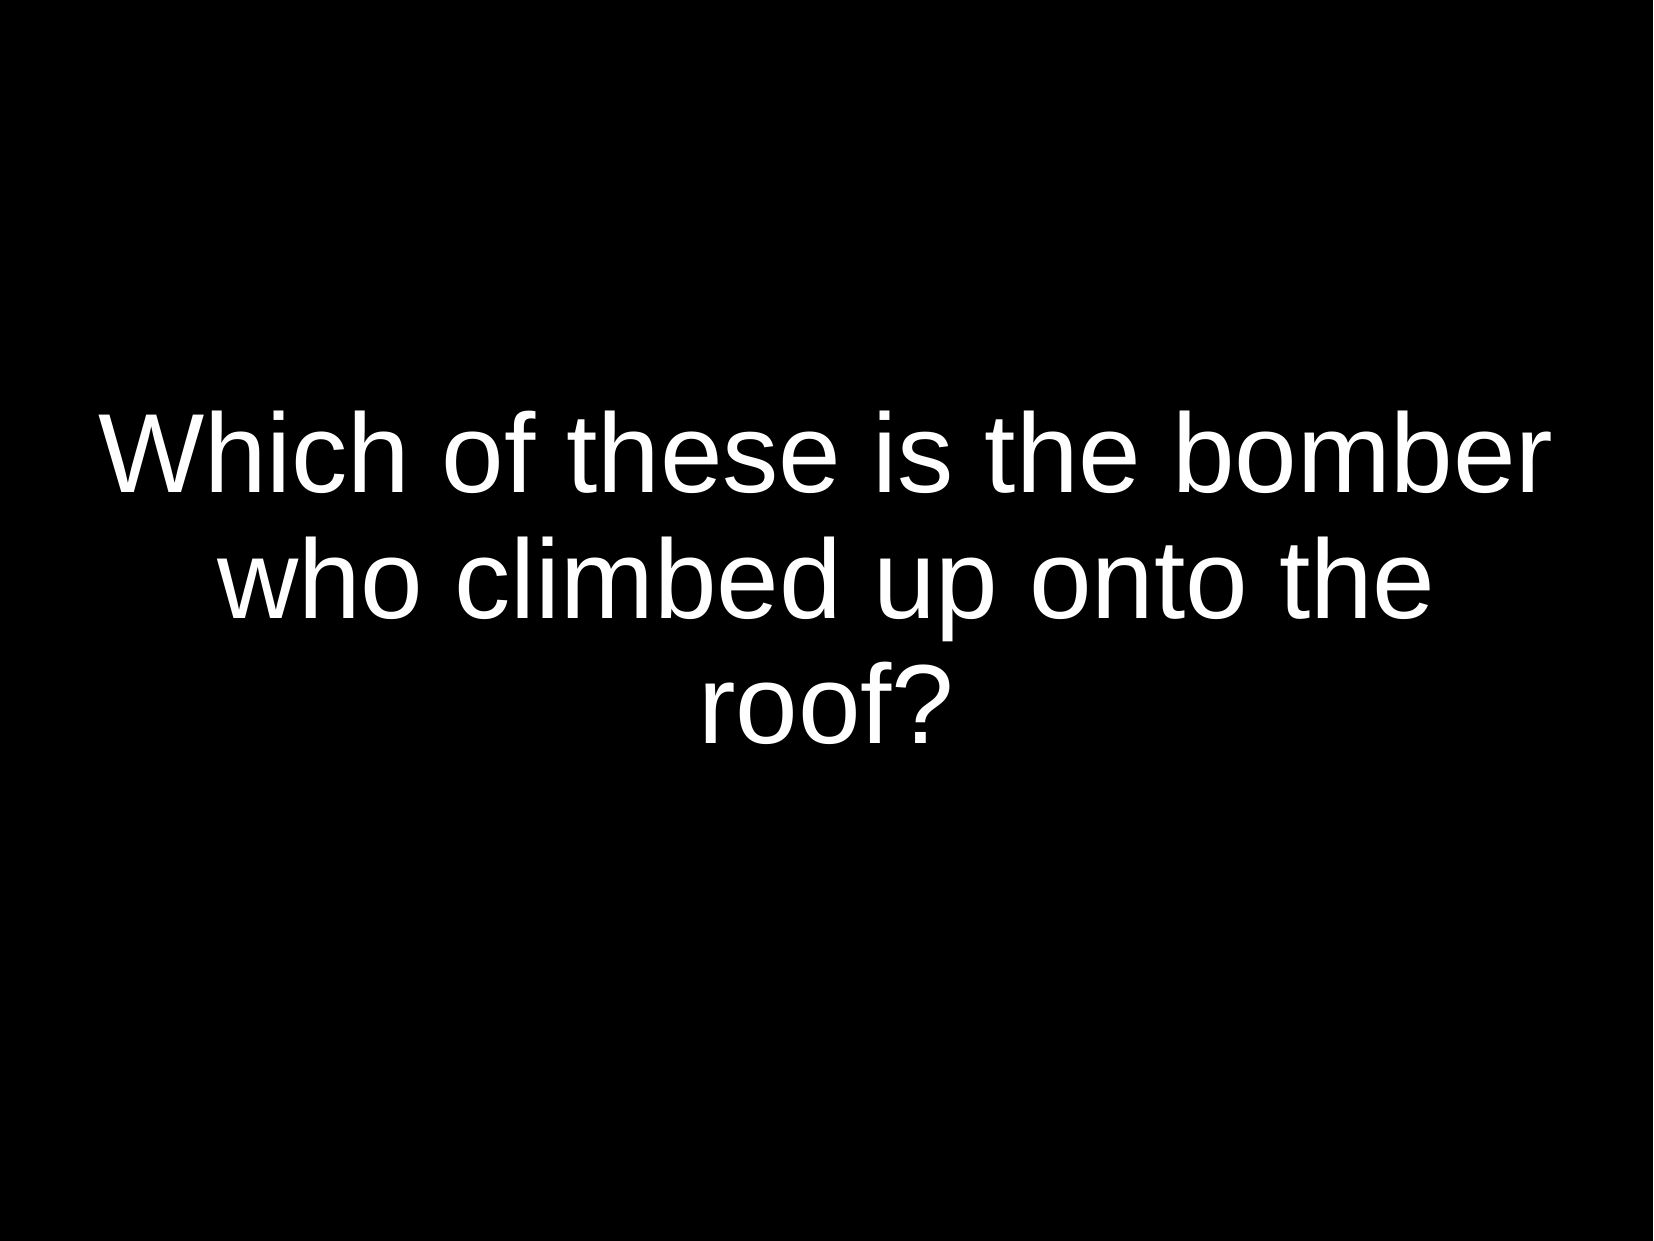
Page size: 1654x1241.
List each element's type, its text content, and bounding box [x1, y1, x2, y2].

subtitle Which of these is the bomber who climbed up onto the roof? [82, 56, 1571, 1102]
